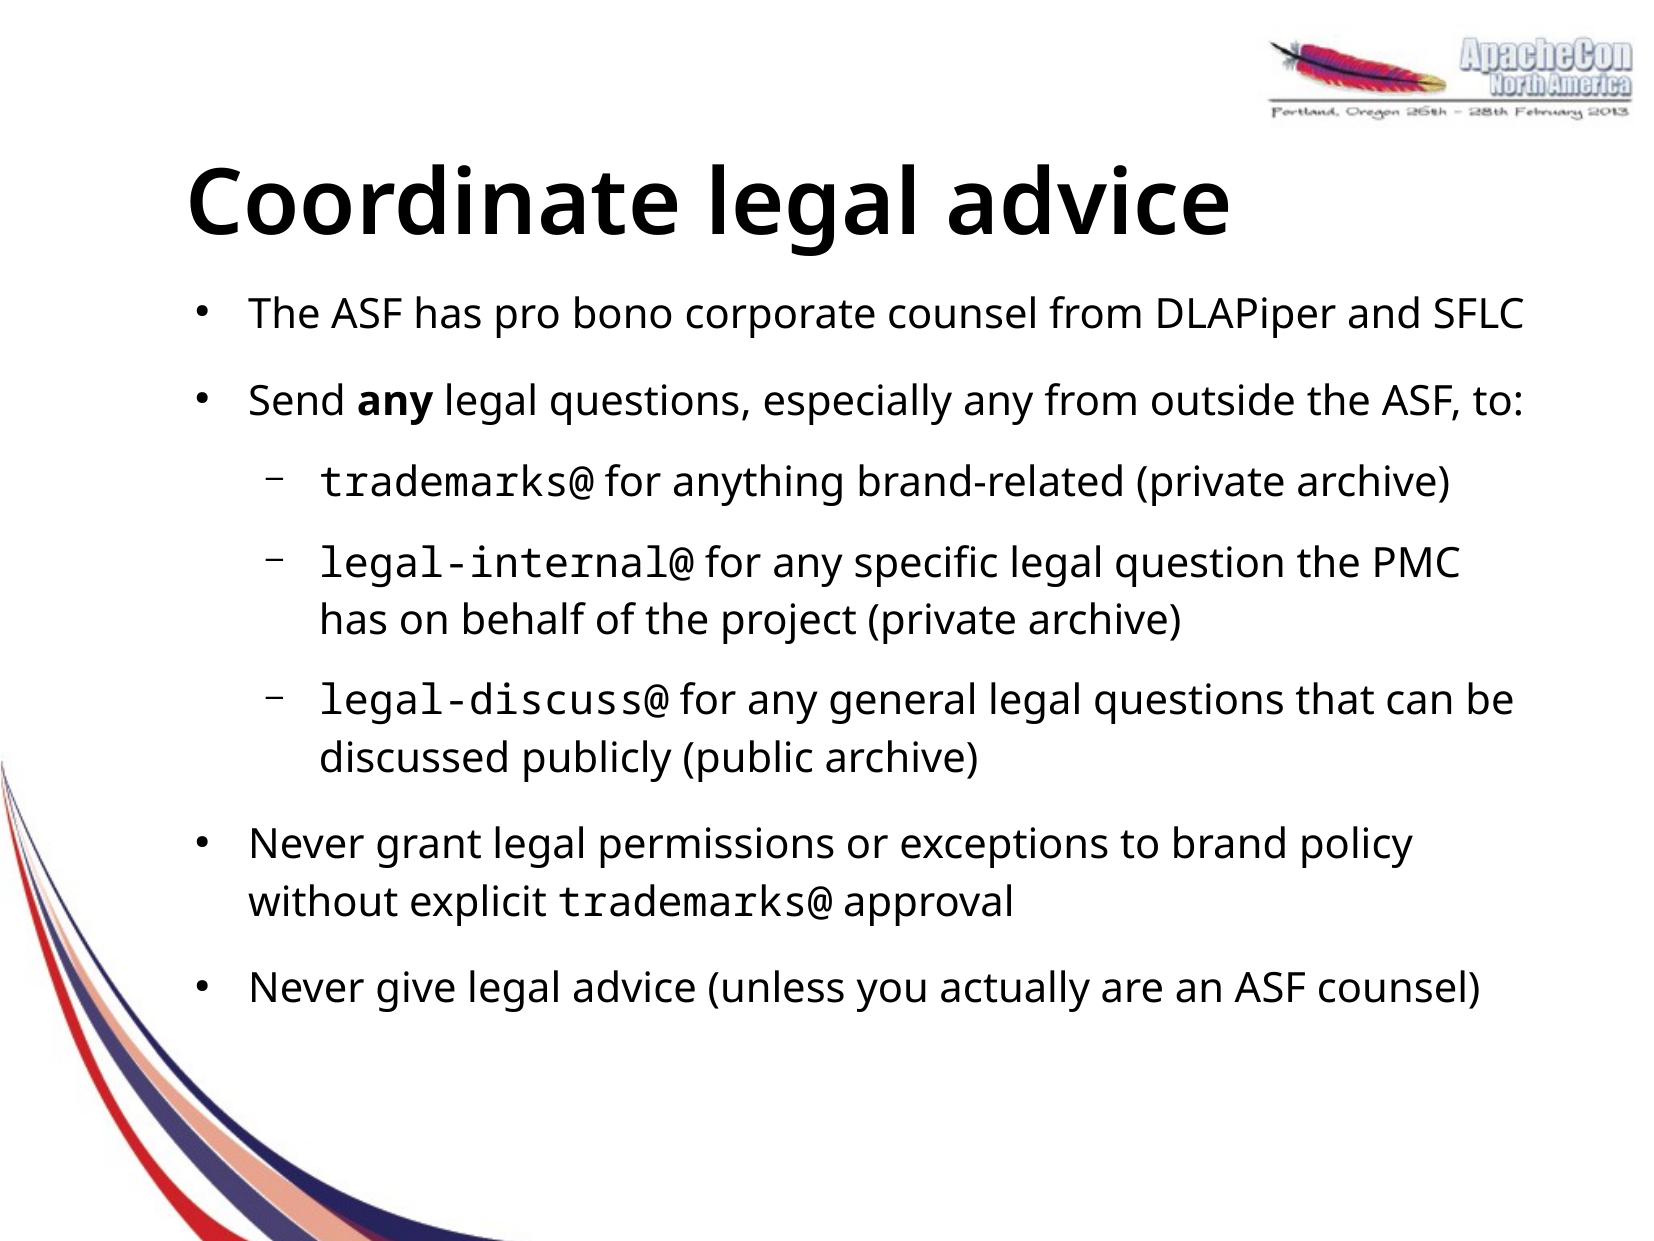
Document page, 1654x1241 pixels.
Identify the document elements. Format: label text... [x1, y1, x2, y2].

title Coordinate legal advice [177, 134, 1536, 262]
list The ASF has pro bono corporate counsel from DLAPiper and SFLC Send any legal questions, especially any from outside the ASF, to: trademarks@ for anything brand-related (private archive) legal-internal@ for any specific legal question the PMC has on behalf of the project (private archive) legal-discuss@ for any general legal questions that can be discussed publicly (public archive) Never grant legal permissions or exceptions to brand policy without explicit trademarks@ approval Never give legal advice (unless you actually are an ASF counsel) [177, 283, 1536, 1134]
picture [0, 0, 1654, 1241]
